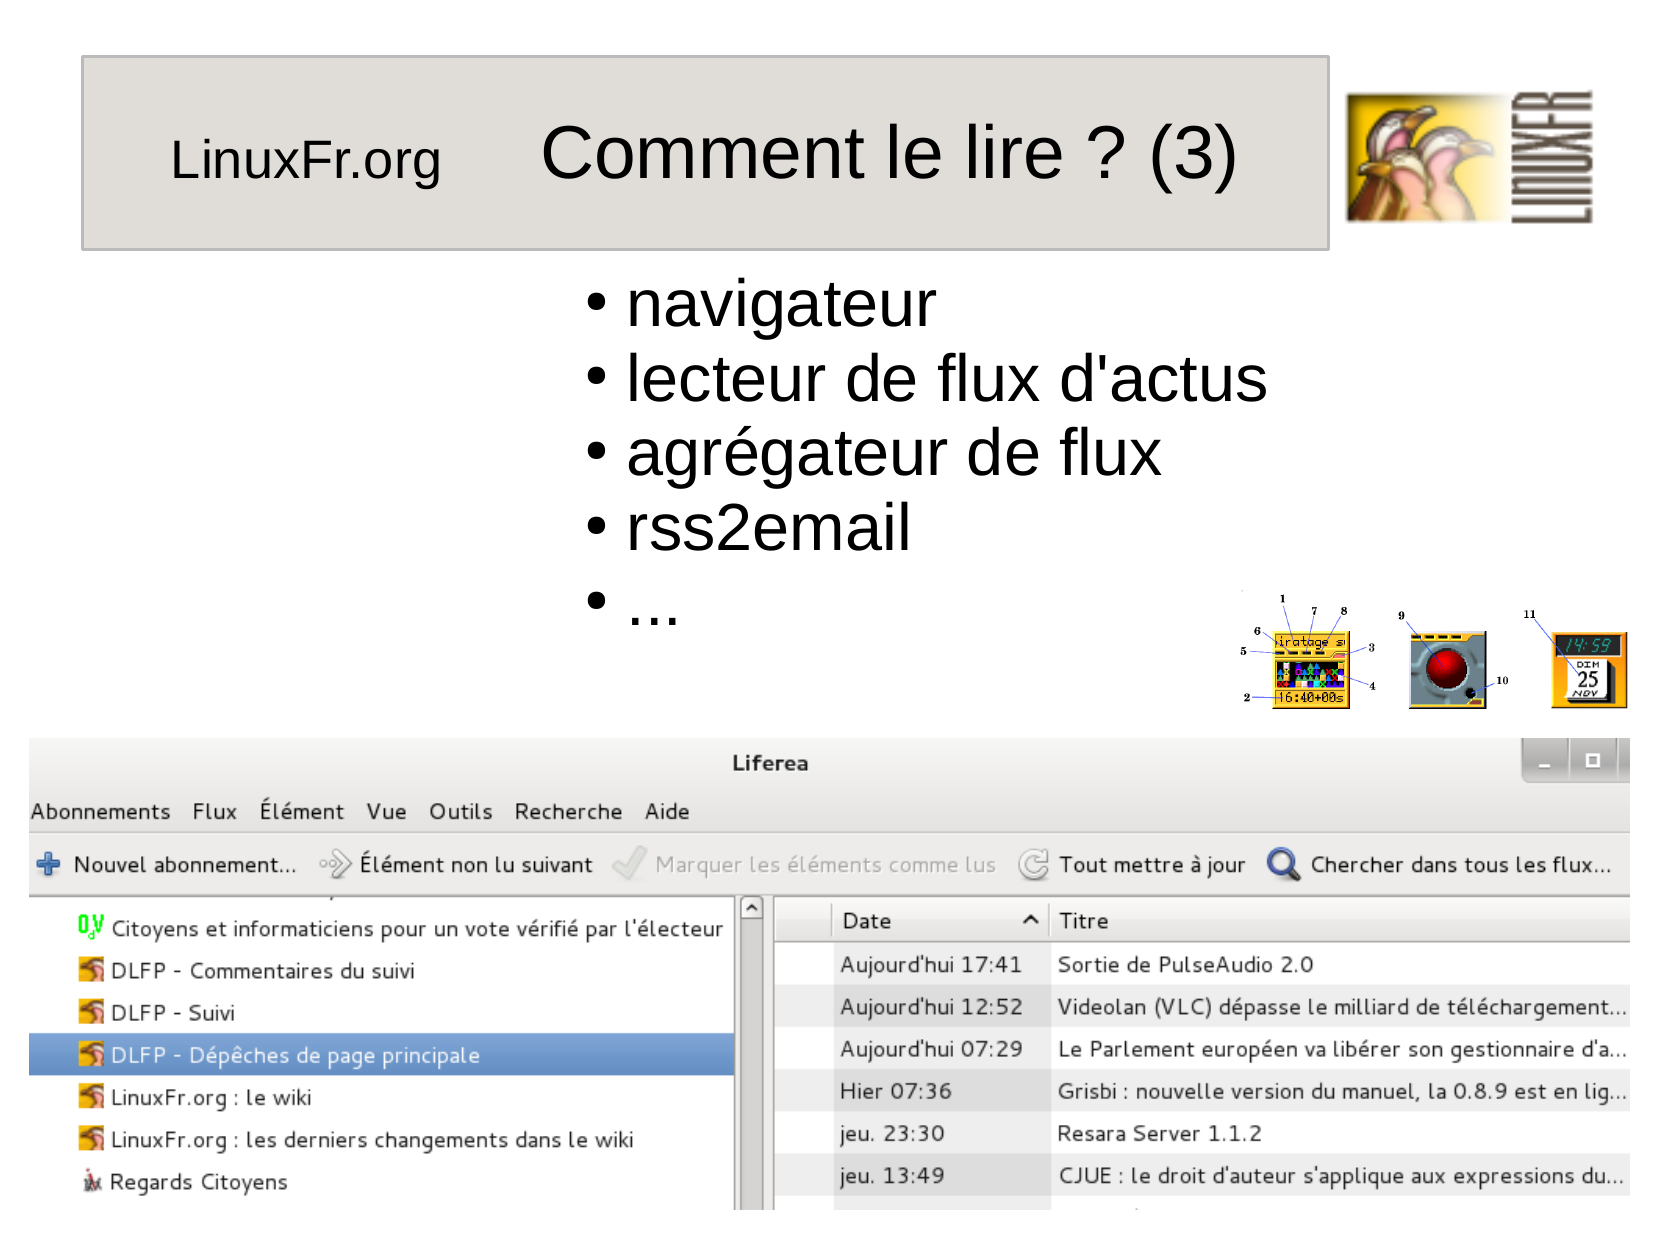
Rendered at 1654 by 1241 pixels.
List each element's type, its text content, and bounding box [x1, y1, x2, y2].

picture [29, 738, 1630, 1210]
picture [1240, 590, 1628, 709]
title LinuxFr.org Comment le lire ? (3) [82, 56, 1329, 250]
subtitle navigateur lecteur de flux d'actus agrégateur de flux rss2email ... [584, 265, 1329, 714]
picture [1341, 88, 1601, 229]
